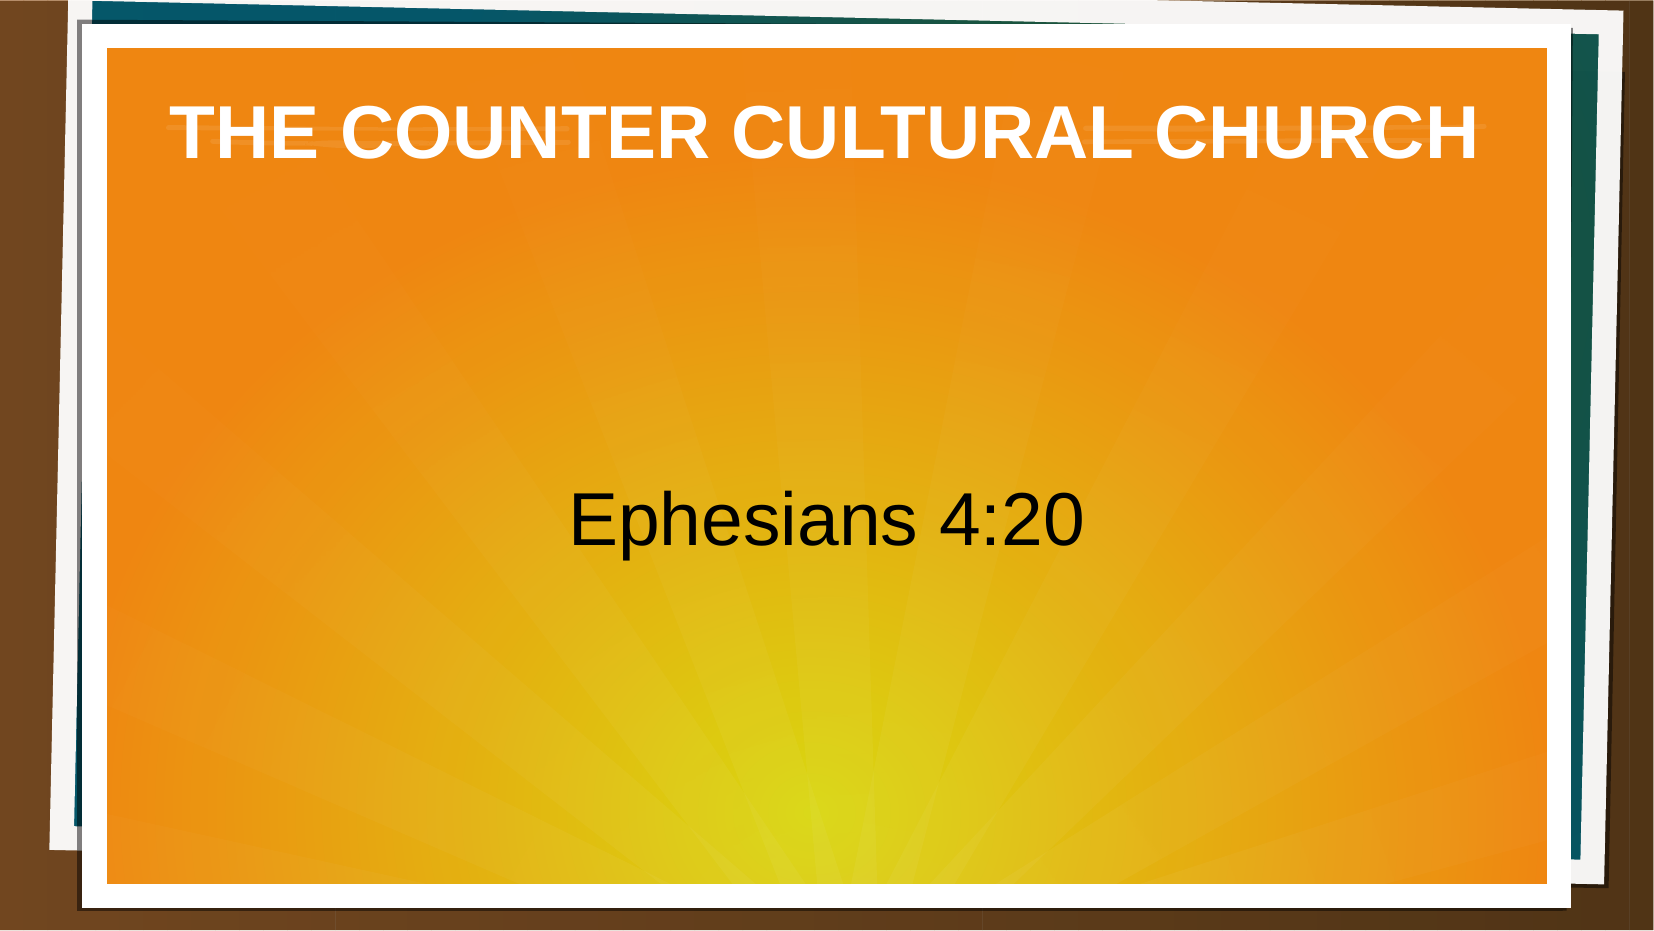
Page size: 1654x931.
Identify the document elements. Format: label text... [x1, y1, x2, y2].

subtitle Ephesians 4:20 [162, 224, 1492, 815]
title THE COUNTER CULTURAL CHURCH [90, 40, 1561, 226]
